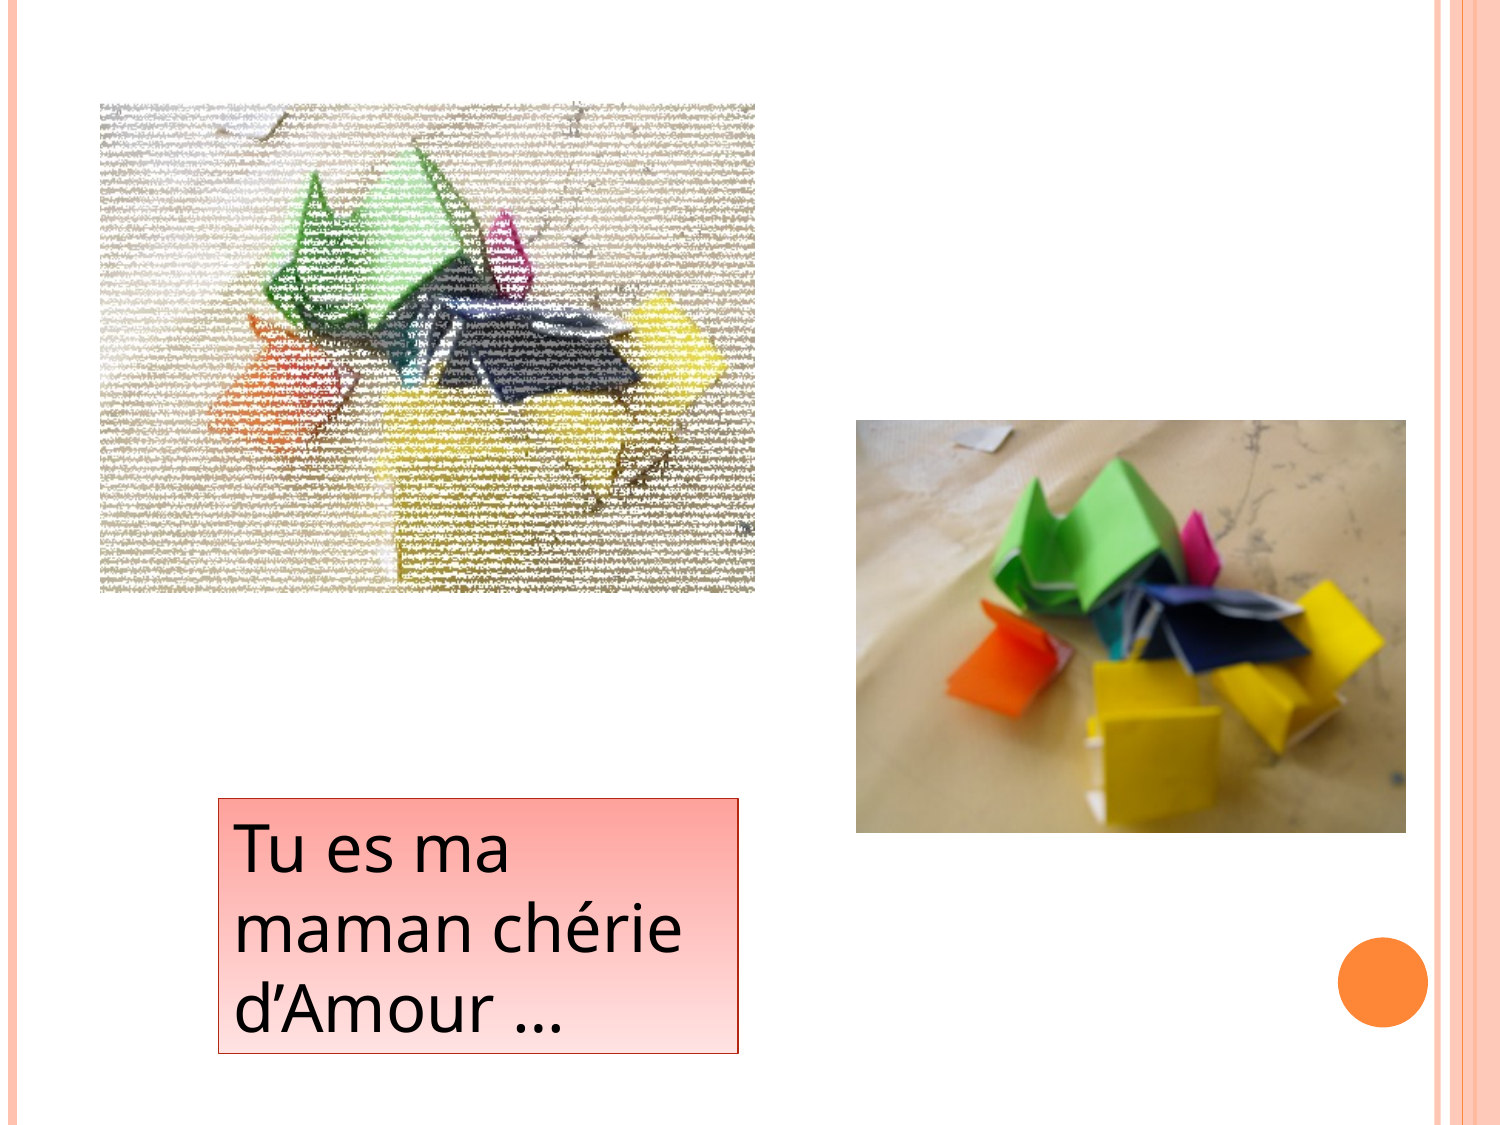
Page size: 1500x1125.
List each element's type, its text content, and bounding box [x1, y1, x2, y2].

text_box Tu es ma maman chérie d’Amour … [218, 798, 739, 1054]
picture [856, 420, 1406, 833]
picture [100, 101, 755, 593]
